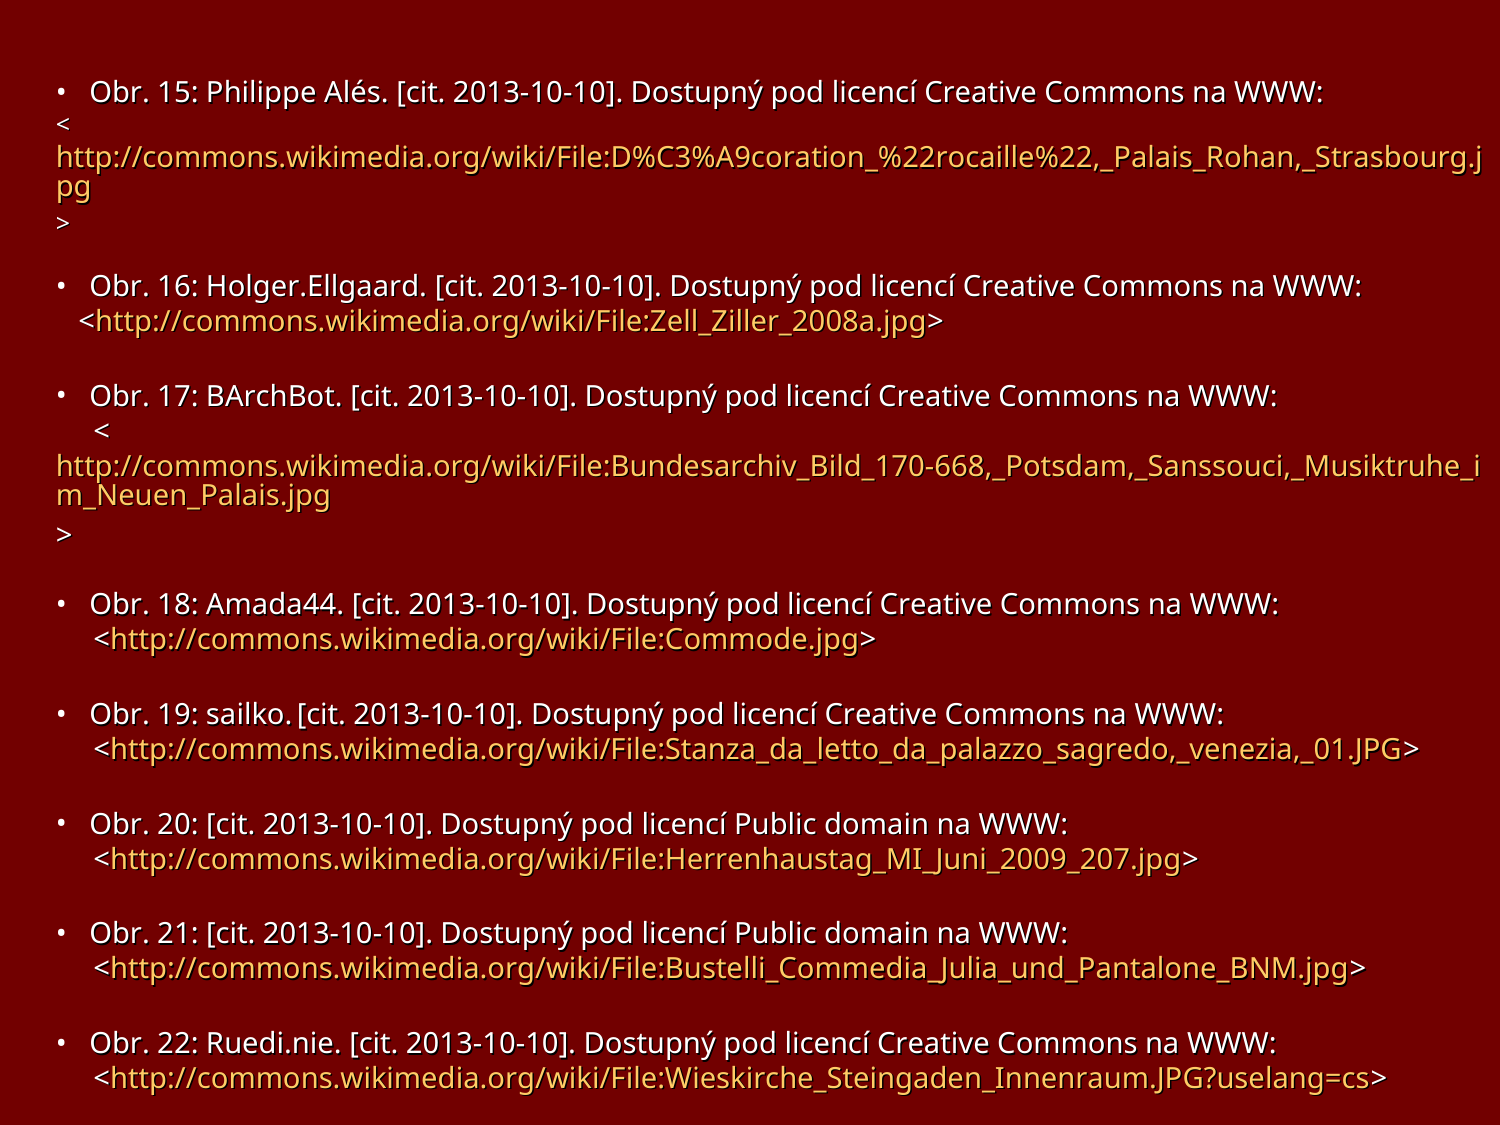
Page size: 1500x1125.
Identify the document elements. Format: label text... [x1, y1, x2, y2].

text_box Obr. 15: Philippe Alés. [cit. 2013-10-10]. Dostupný pod licencí Creative Commons na WWW: <http://commons.wikimedia.org/wiki/File:D%C3%A9coration_%22rocaille%22,_Palais_Rohan,_Strasbourg.jpg> Obr. 16: Holger.Ellgaard. [cit. 2013-10-10]. Dostupný pod licencí Creative Commons na WWW: <http://commons.wikimedia.org/wiki/File:Zell_Ziller_2008a.jpg> Obr. 17: BArchBot. [cit. 2013-10-10]. Dostupný pod licencí Creative Commons na WWW: <http://commons.wikimedia.org/wiki/File:Bundesarchiv_Bild_170-668,_Potsdam,_Sanssouci,_Musiktruhe_im_Neuen_Palais.jpg> Obr. 18: Amada44. [cit. 2013-10-10]. Dostupný pod licencí Creative Commons na WWW: <http://commons.wikimedia.org/wiki/File:Commode.jpg> Obr. 19: sailko. [cit. 2013-10-10]. Dostupný pod licencí Creative Commons na WWW: <http://commons.wikimedia.org/wiki/File:Stanza_da_letto_da_palazzo_sagredo,_venezia,_01.JPG> Obr. 20: [cit. 2013-10-10]. Dostupný pod licencí Public domain na WWW: <http://commons.wikimedia.org/wiki/File:Herrenhaustag_MI_Juni_2009_207.jpg> Obr. 21: [cit. 2013-10-10]. Dostupný pod licencí Public domain na WWW: <http://commons.wikimedia.org/wiki/File:Bustelli_Commedia_Julia_und_Pantalone_BNM.jpg> Obr. 22: Ruedi.nie. [cit. 2013-10-10]. Dostupný pod licencí Creative Commons na WWW: <http://commons.wikimedia.org/wiki/File:Wieskirche_Steingaden_Innenraum.JPG?uselang=cs> Obr. 23: Zairon. [cit. 2013-10-10]. Dostupný pod licencí Creative Commons na WWW: <http://commons.wikimedia.org/wiki/File:Steingaden_Wieskirche_3.JPG?uselang=cs> [41, 30, 1500, 1125]
